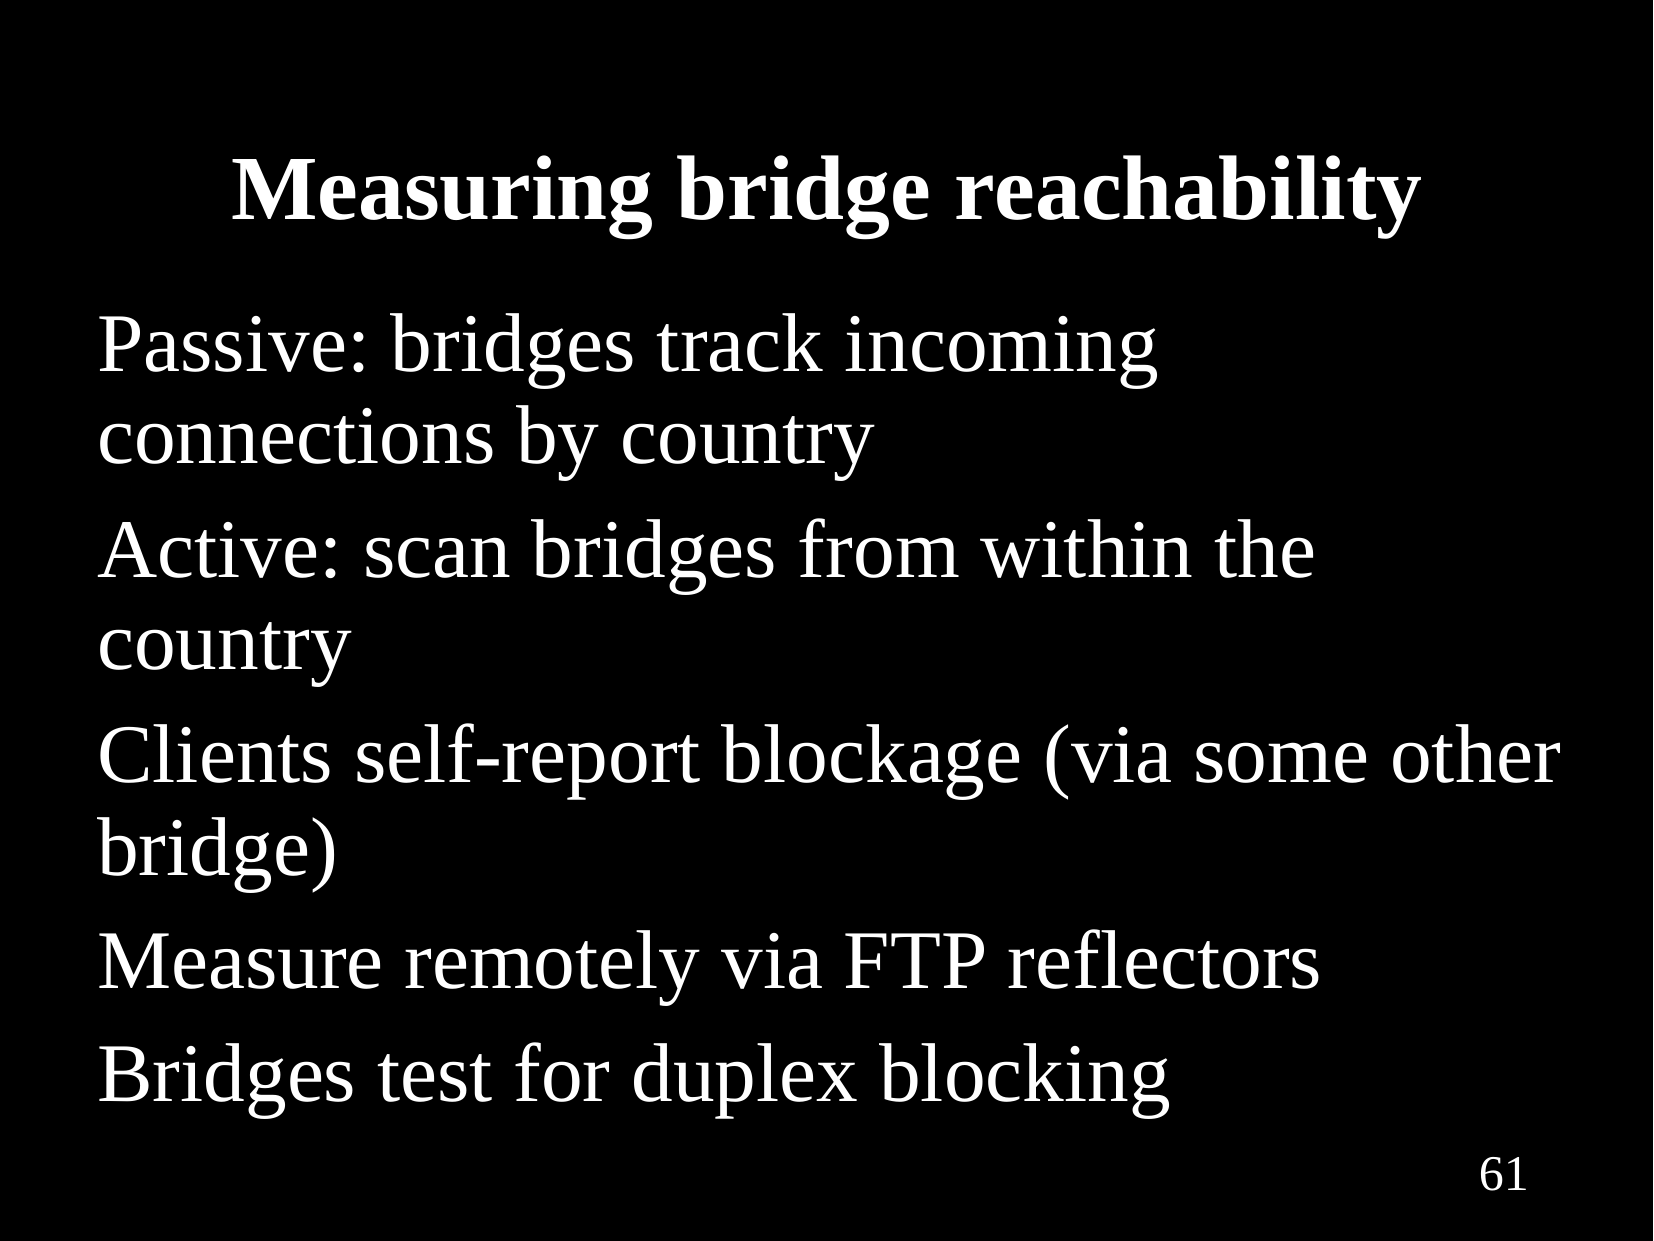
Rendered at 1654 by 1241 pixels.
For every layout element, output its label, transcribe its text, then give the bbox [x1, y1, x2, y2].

title Measuring bridge reachability [122, 92, 1534, 284]
list Passive: bridges track incoming connections by country Active: scan bridges from within the country Clients self-report blockage (via some other bridge) Measure remotely via FTP reflectors Bridges test for duplex blocking [97, 297, 1580, 1157]
